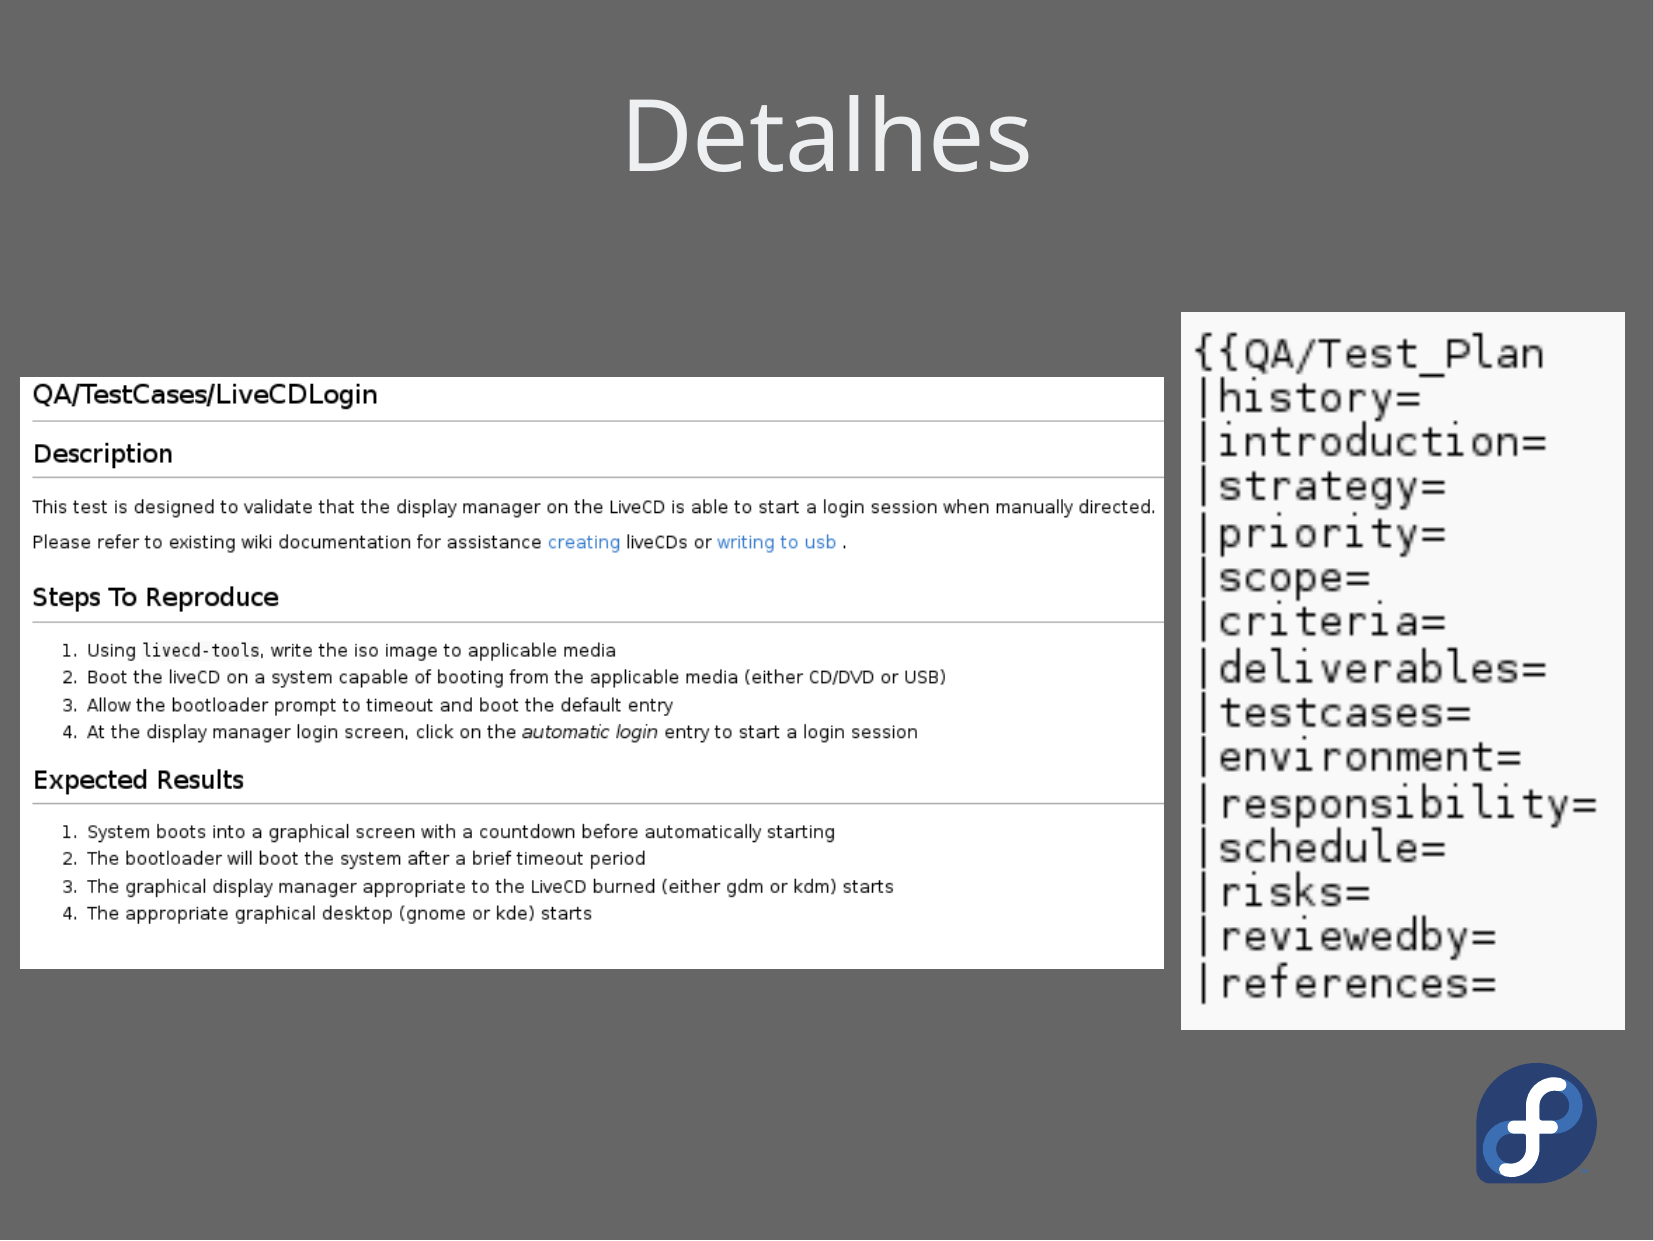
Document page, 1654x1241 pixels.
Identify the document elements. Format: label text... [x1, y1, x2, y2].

title Detalhes [88, 29, 1565, 237]
picture [1476, 1062, 1597, 1184]
picture [1181, 312, 1625, 1030]
picture [20, 377, 1164, 969]
